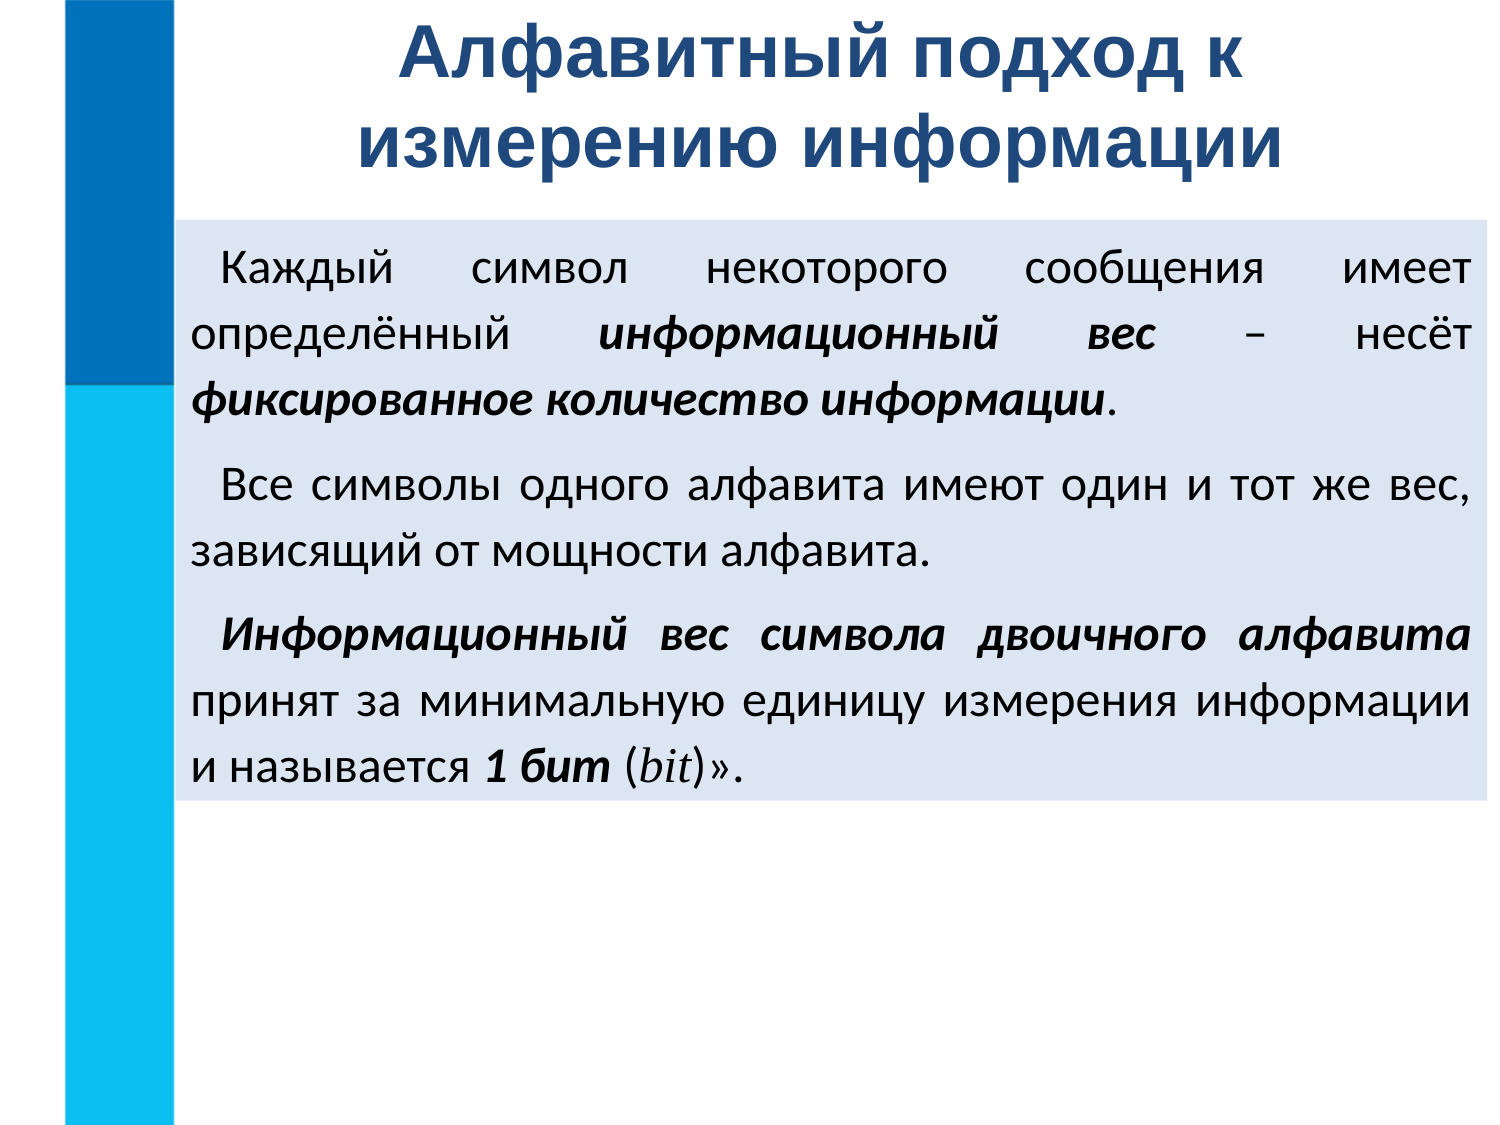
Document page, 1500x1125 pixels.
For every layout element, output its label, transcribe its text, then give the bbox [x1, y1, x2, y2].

text_box Алфавитный подход к измерению информации [171, 0, 1471, 185]
text_box Каждый символ некоторого сообщения имеет определённый информационный вес – несёт фиксированное количество информации. Все символы одного алфавита имеют один и тот же вес, зависящий от мощности алфавита. Информационный вес символа двоичного алфавита принят за минимальную единицу измерения информации и называется 1 бит (bit)». [175, 219, 1488, 801]
picture [0, 0, 1500, 1125]
